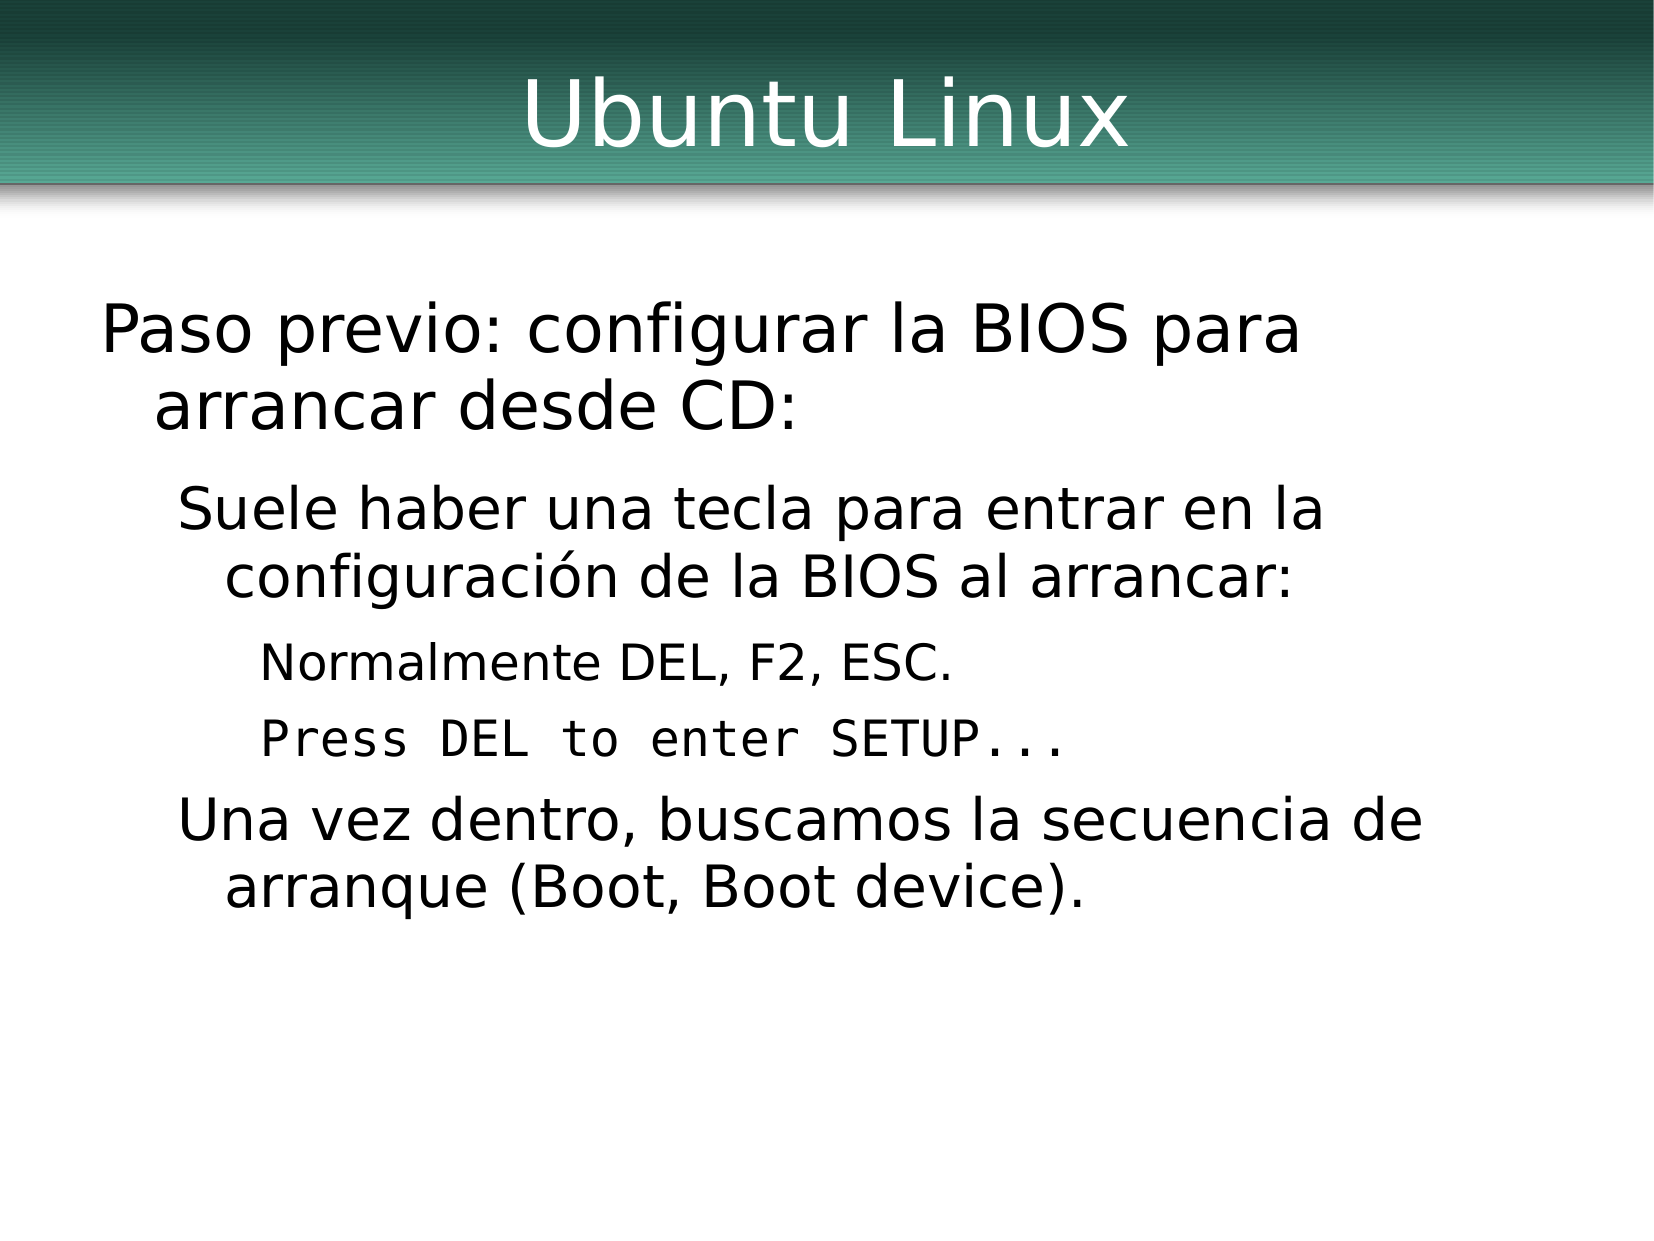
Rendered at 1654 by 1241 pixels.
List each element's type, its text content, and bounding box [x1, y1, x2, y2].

picture [0, 0, 1654, 225]
list Paso previo: configurar la BIOS para arrancar desde CD: Suele haber una tecla para entrar en la configuración de la BIOS al arrancar: Normalmente DEL, F2, ESC. Press DEL to enter SETUP... Una vez dentro, buscamos la secuencia de arranque (Boot, Boot device). [82, 290, 1571, 1094]
title Ubuntu Linux [82, 11, 1571, 219]
